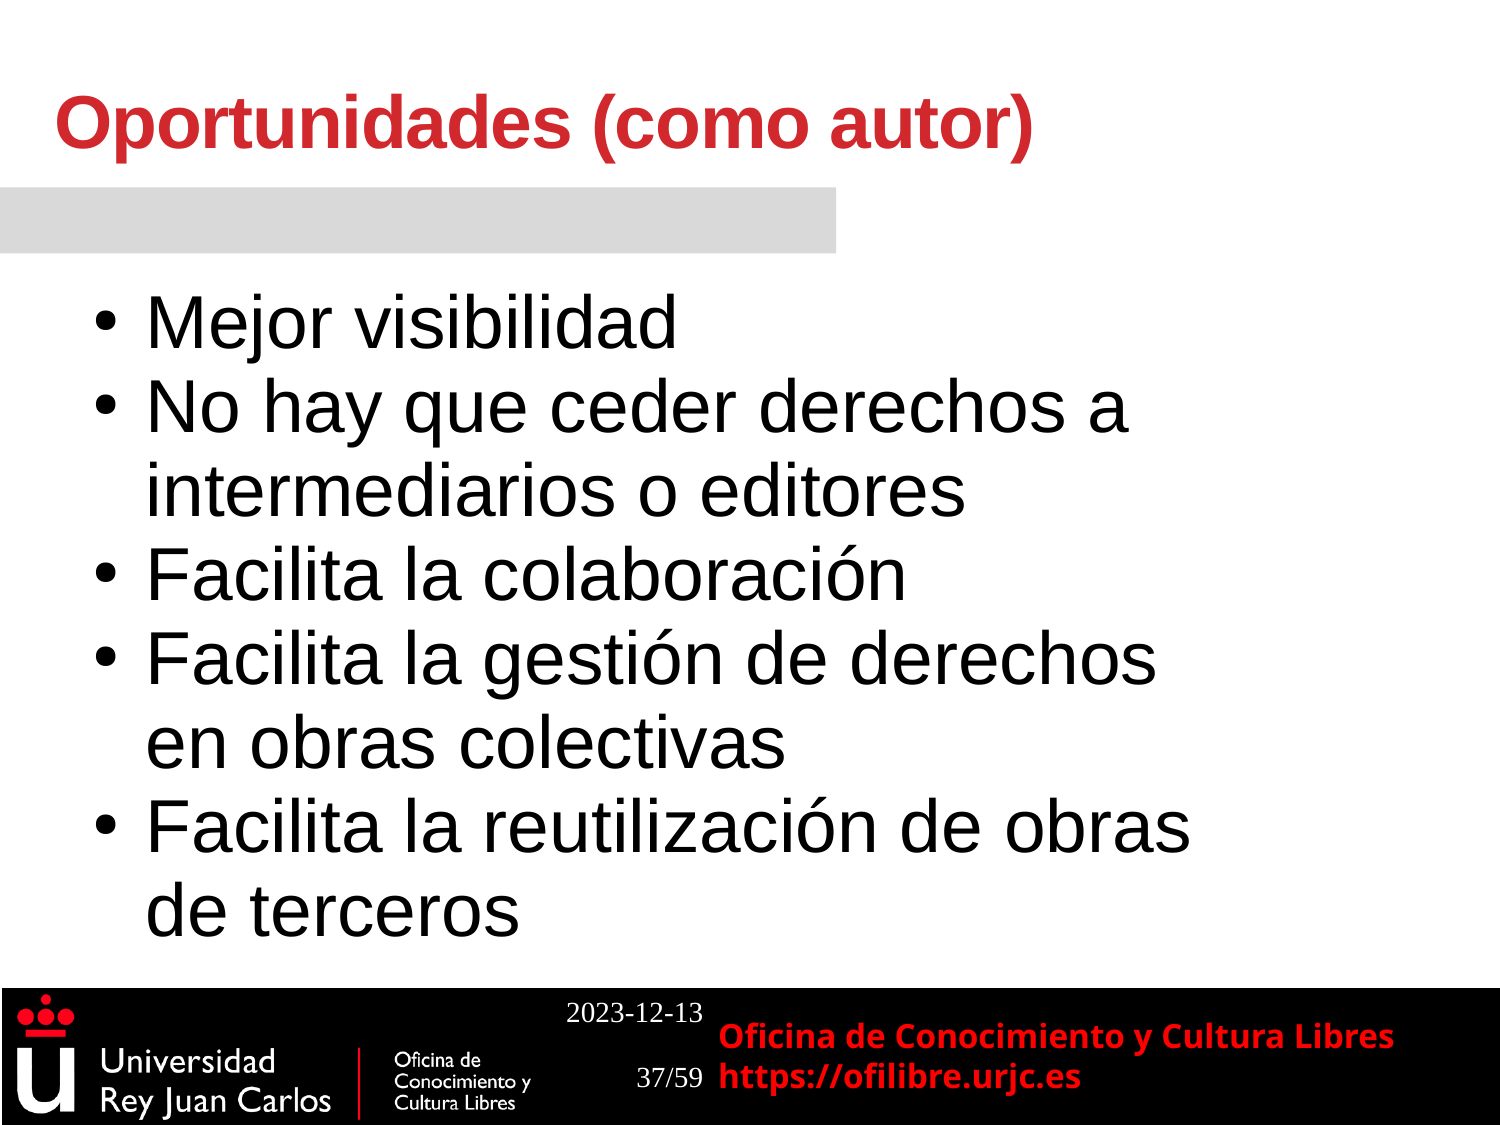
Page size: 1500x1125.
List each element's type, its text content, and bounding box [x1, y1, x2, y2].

text_box Mejor visibilidad No hay que ceder derechos a intermediarios o editores Facilita la colaboración Facilita la gestión de derechos en obras colectivas Facilita la reutilización de obras de terceros [60, 273, 1254, 961]
title [75, 7, 1425, 196]
text_box Oportunidades (como autor) [39, 24, 1366, 172]
picture [17, 994, 531, 1120]
